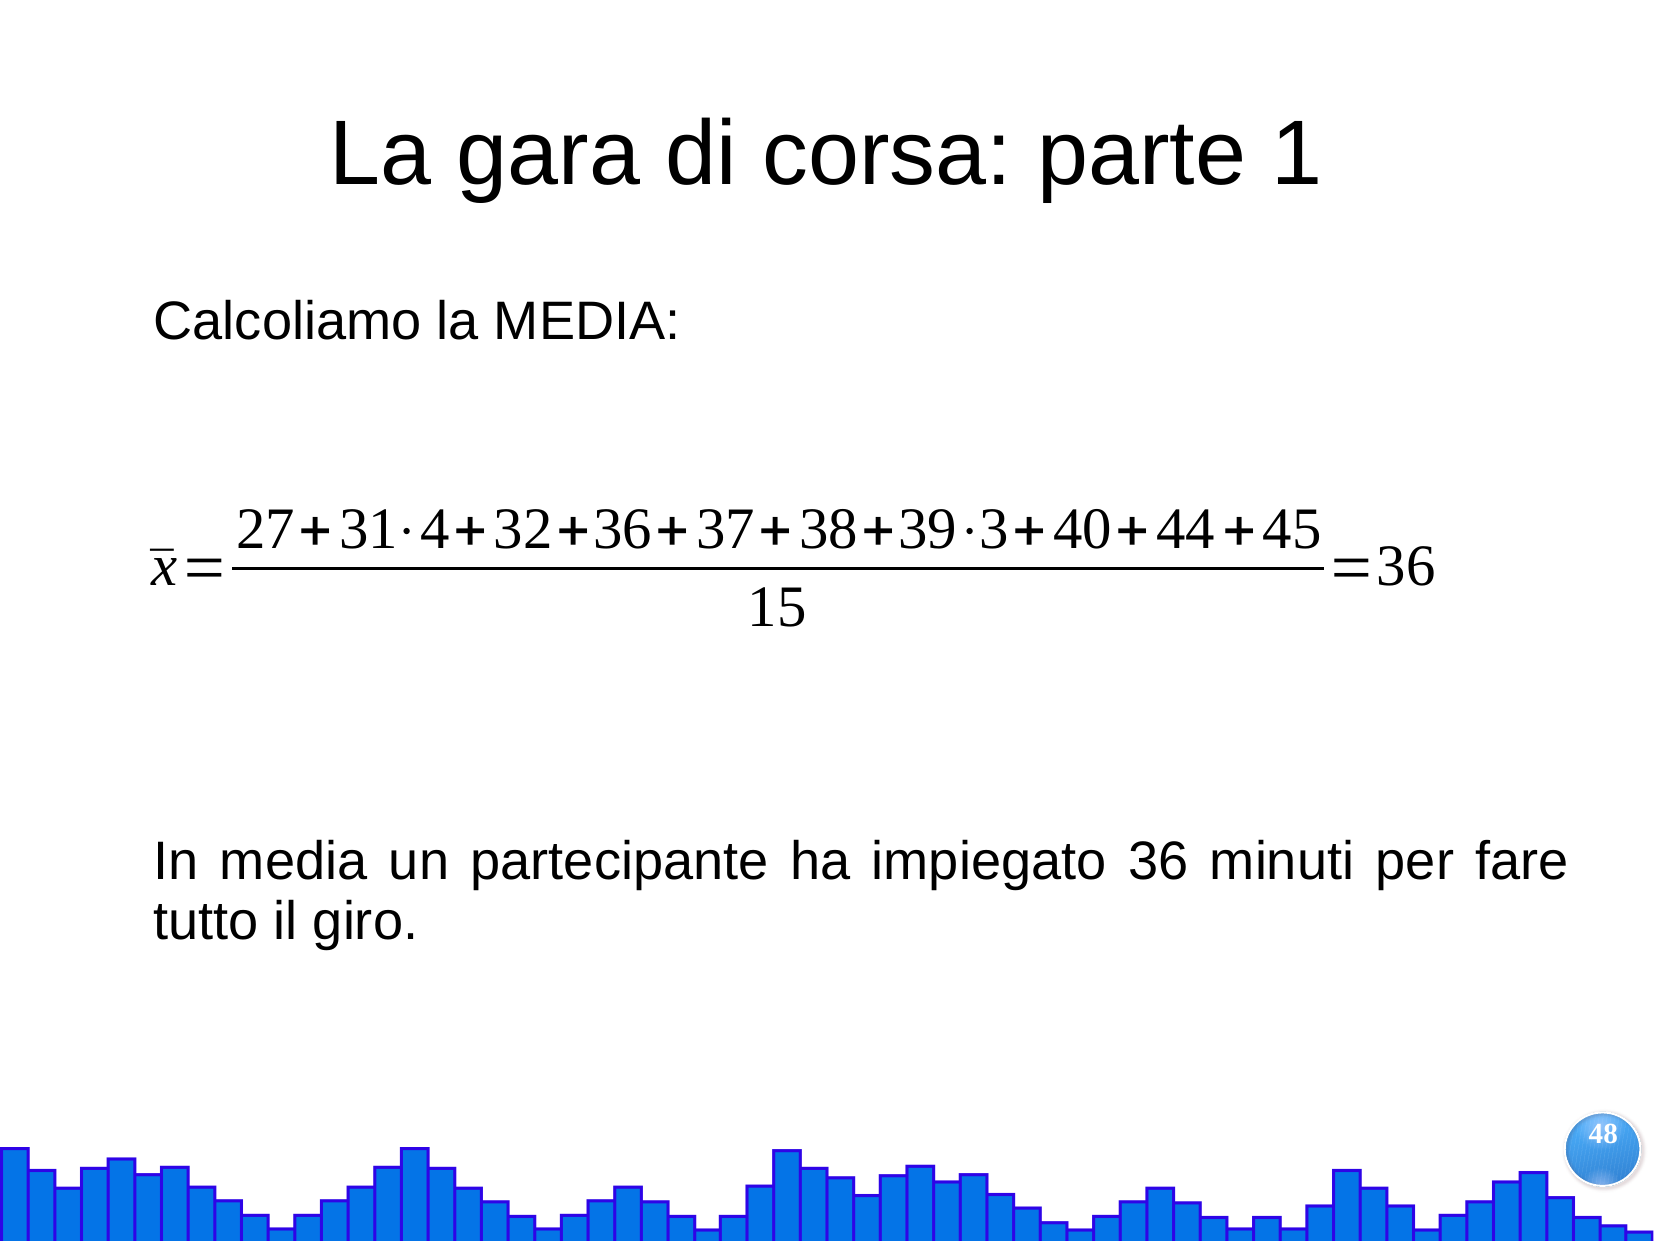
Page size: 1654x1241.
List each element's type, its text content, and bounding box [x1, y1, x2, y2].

picture [0, 1147, 1654, 1241]
chart [133, 497, 1453, 638]
title La gara di corsa: parte 1 [82, 49, 1571, 257]
list Calcoliamo la MEDIA: In media un partecipante ha impiegato 36 minuti per fare tutto il giro. [82, 290, 1571, 1010]
